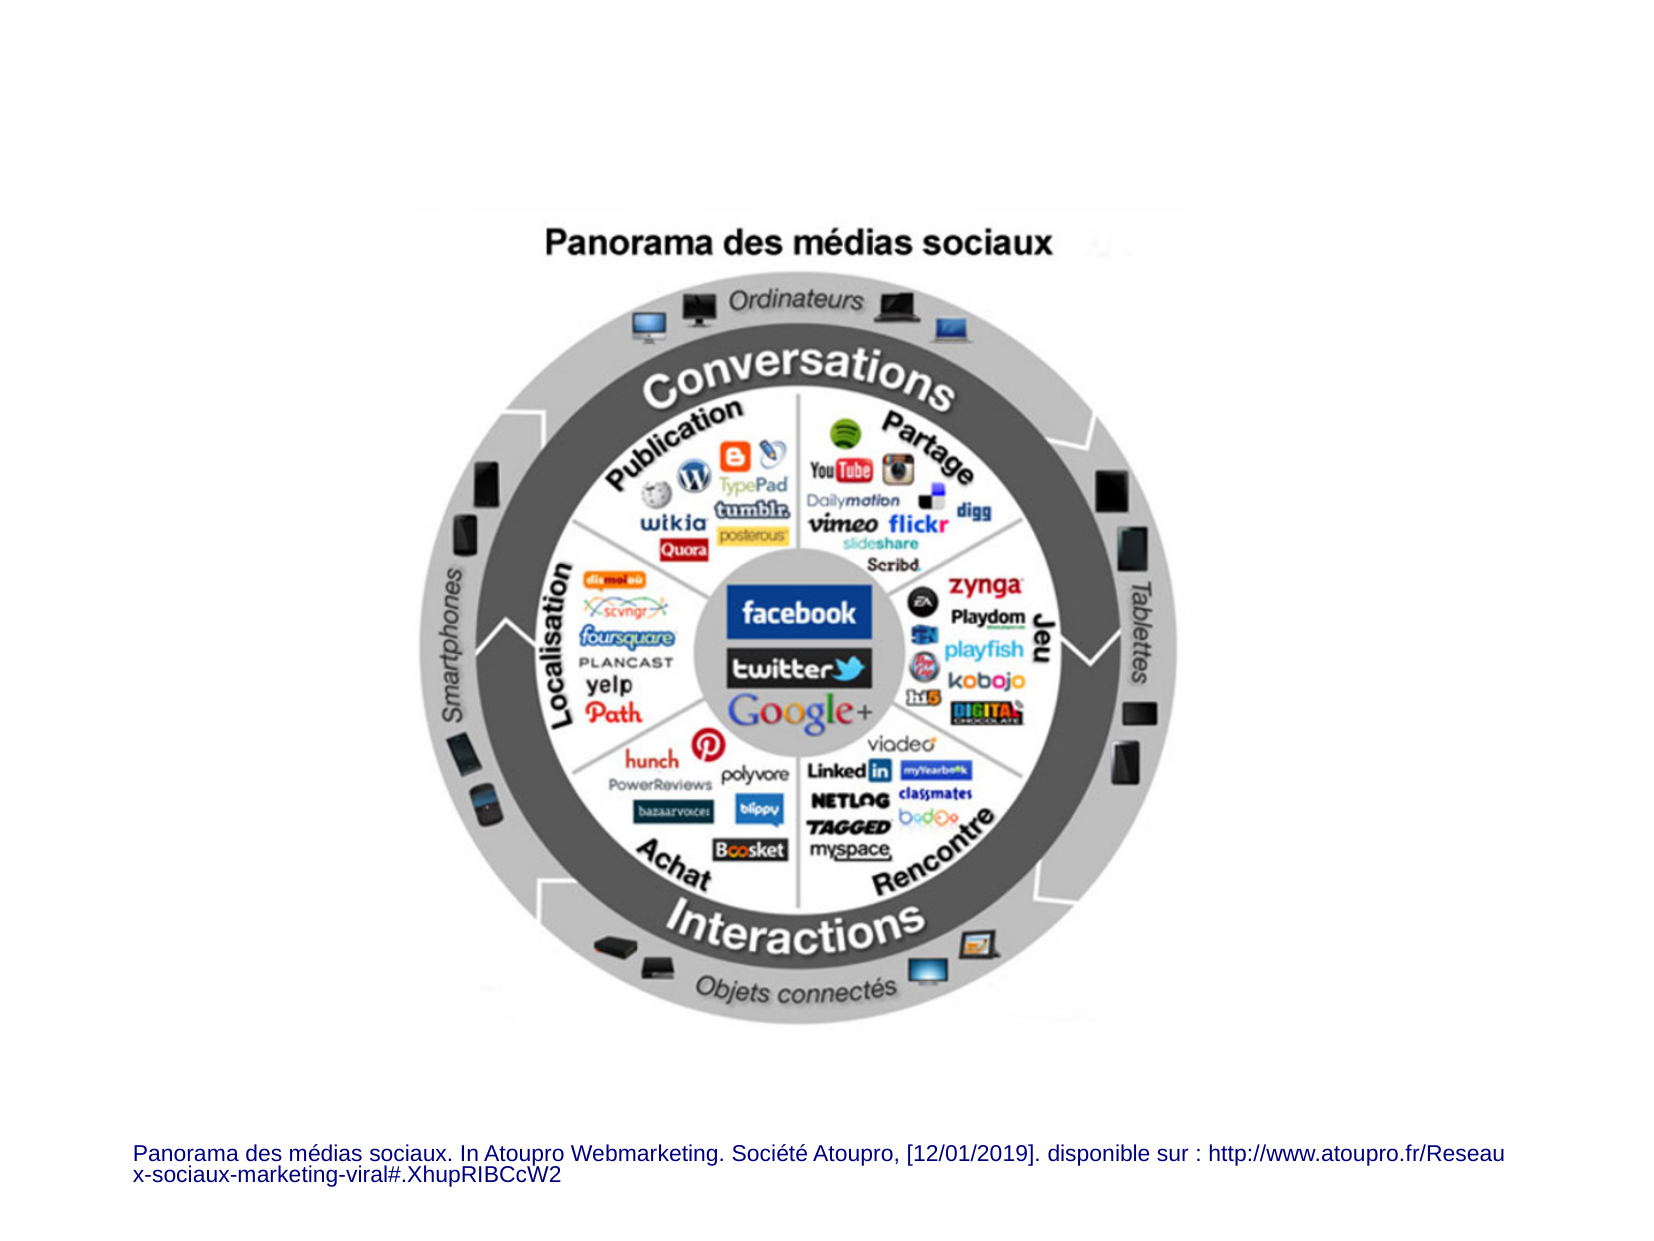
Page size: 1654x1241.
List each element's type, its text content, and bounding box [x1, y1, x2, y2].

picture [401, 208, 1193, 1040]
text_box Panorama des médias sociaux. In Atoupro Webmarketing. Société Atoupro, [12/01/2019]. disponible sur : http://www.atoupro.fr/Reseaux-sociaux-marketing-viral#.XhupRIBCcW2 [118, 1133, 1524, 1175]
